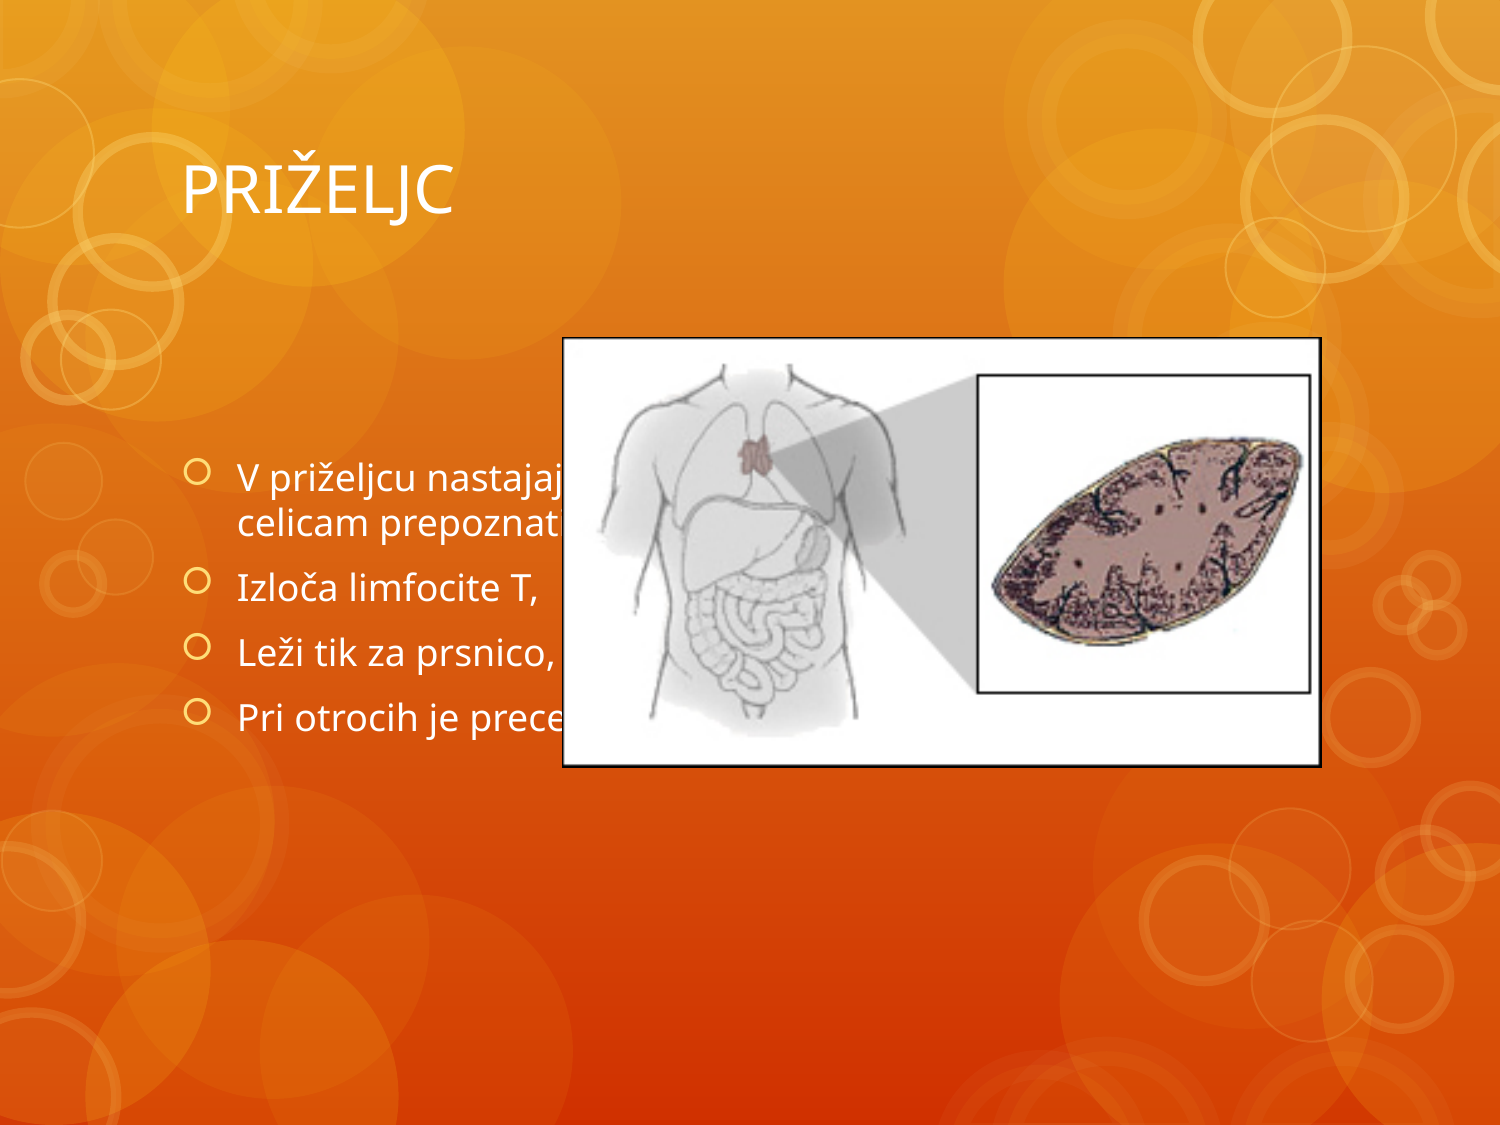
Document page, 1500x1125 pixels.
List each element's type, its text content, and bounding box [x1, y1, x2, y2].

title PRIŽELJC [165, 110, 1335, 263]
picture [562, 337, 1322, 768]
list V priželjcu nastajajo hormoni, ki pomagajo obrambnim celicam prepoznati tujke, Izloča limfocite T, Leži tik za prsnico, Pri otrocih je precej velik, s starostjo se manjša. [165, 296, 1335, 962]
